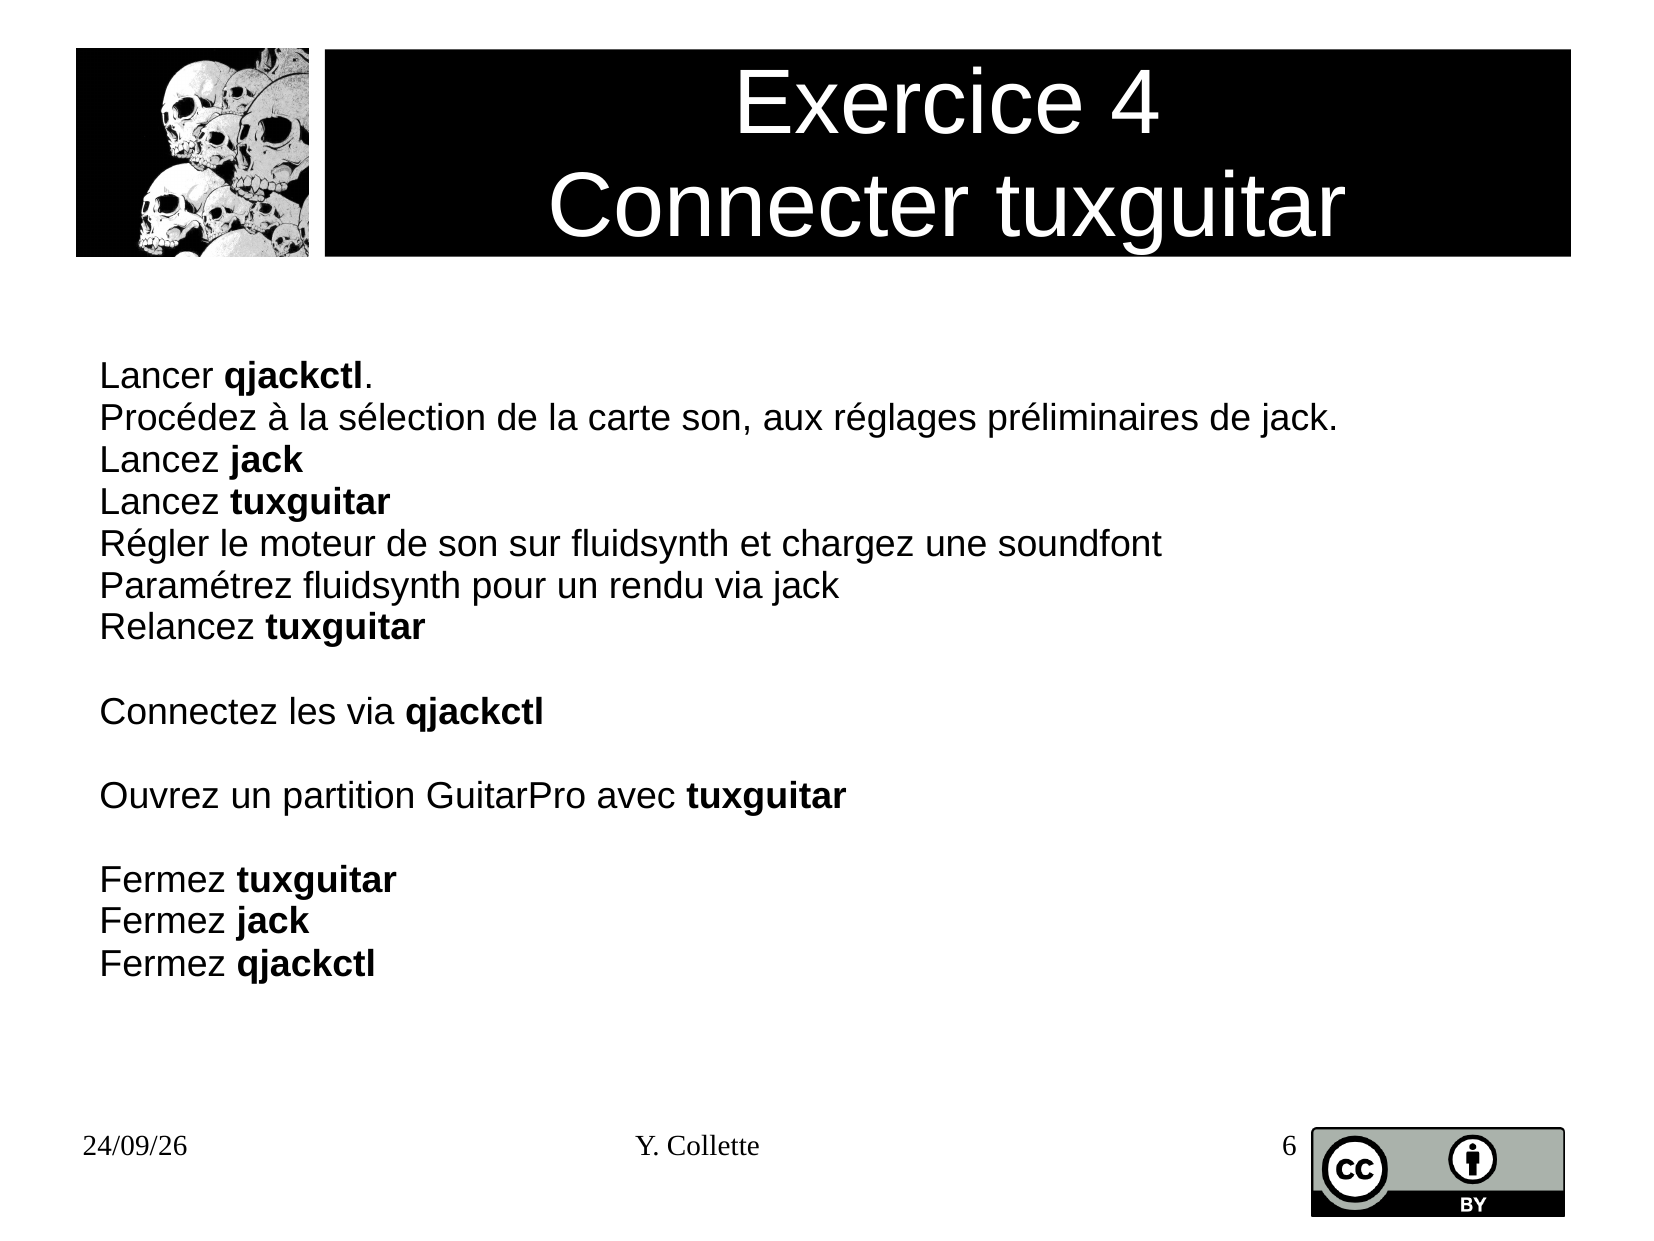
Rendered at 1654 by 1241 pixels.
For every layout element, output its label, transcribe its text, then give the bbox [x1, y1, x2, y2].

title Exercice 4 Connecter tuxguitar [324, 49, 1571, 257]
picture [1311, 1127, 1565, 1217]
picture [76, 48, 309, 257]
text_box Lancer qjackctl. Procédez à la sélection de la carte son, aux réglages préliminaires de jack. Lancez jack Lancez tuxguitar Régler le moteur de son sur fluidsynth et chargez une soundfont Paramétrez fluidsynth pour un rendu via jack Relancez tuxguitar Connectez les via qjackctl Ouvrez un partition GuitarPro avec tuxguitar Fermez tuxguitar Fermez jack Fermez qjackctl [84, 304, 1571, 1034]
